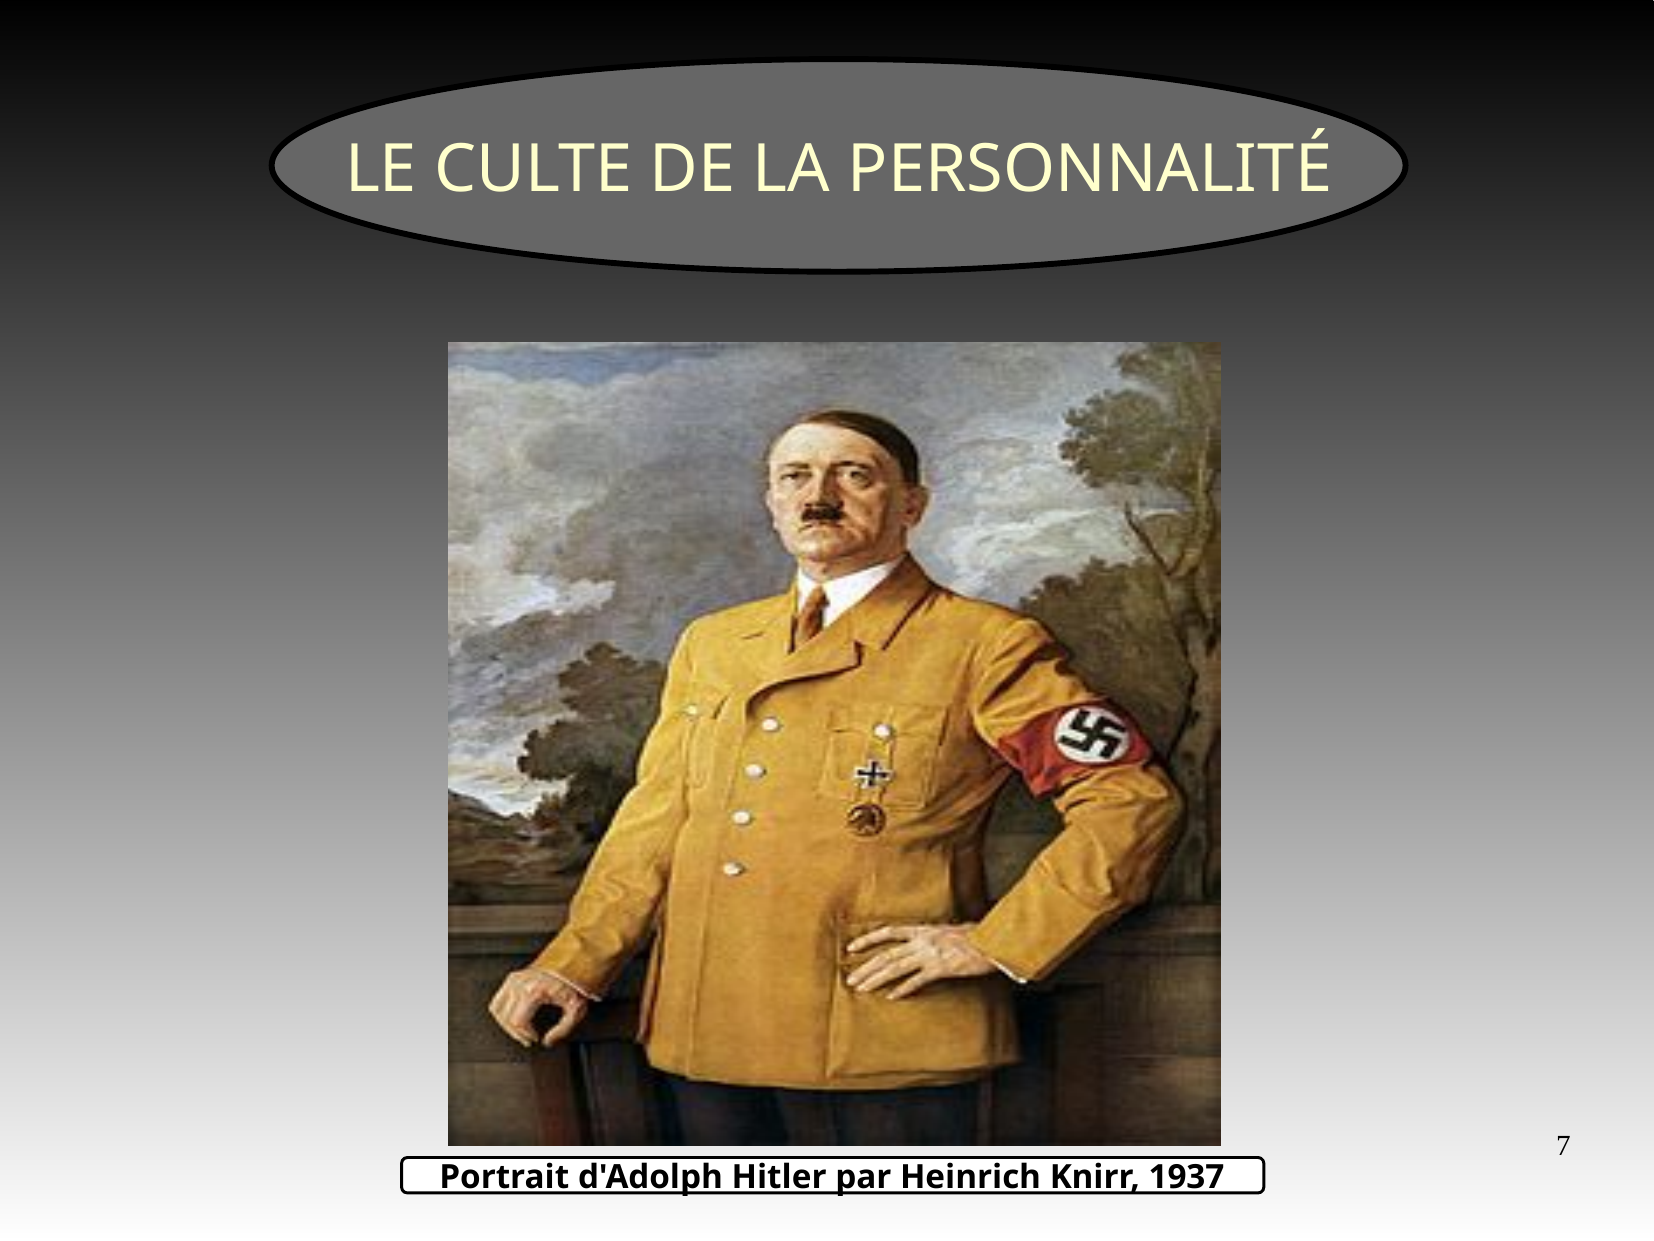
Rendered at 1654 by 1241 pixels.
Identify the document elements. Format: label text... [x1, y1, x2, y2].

text_box Portrait d'Adolph Hitler par Heinrich Knirr, 1937 [401, 1157, 1264, 1193]
text_box LE CULTE DE LA PERSONNALITÉ [271, 59, 1406, 272]
picture [448, 342, 1221, 1146]
